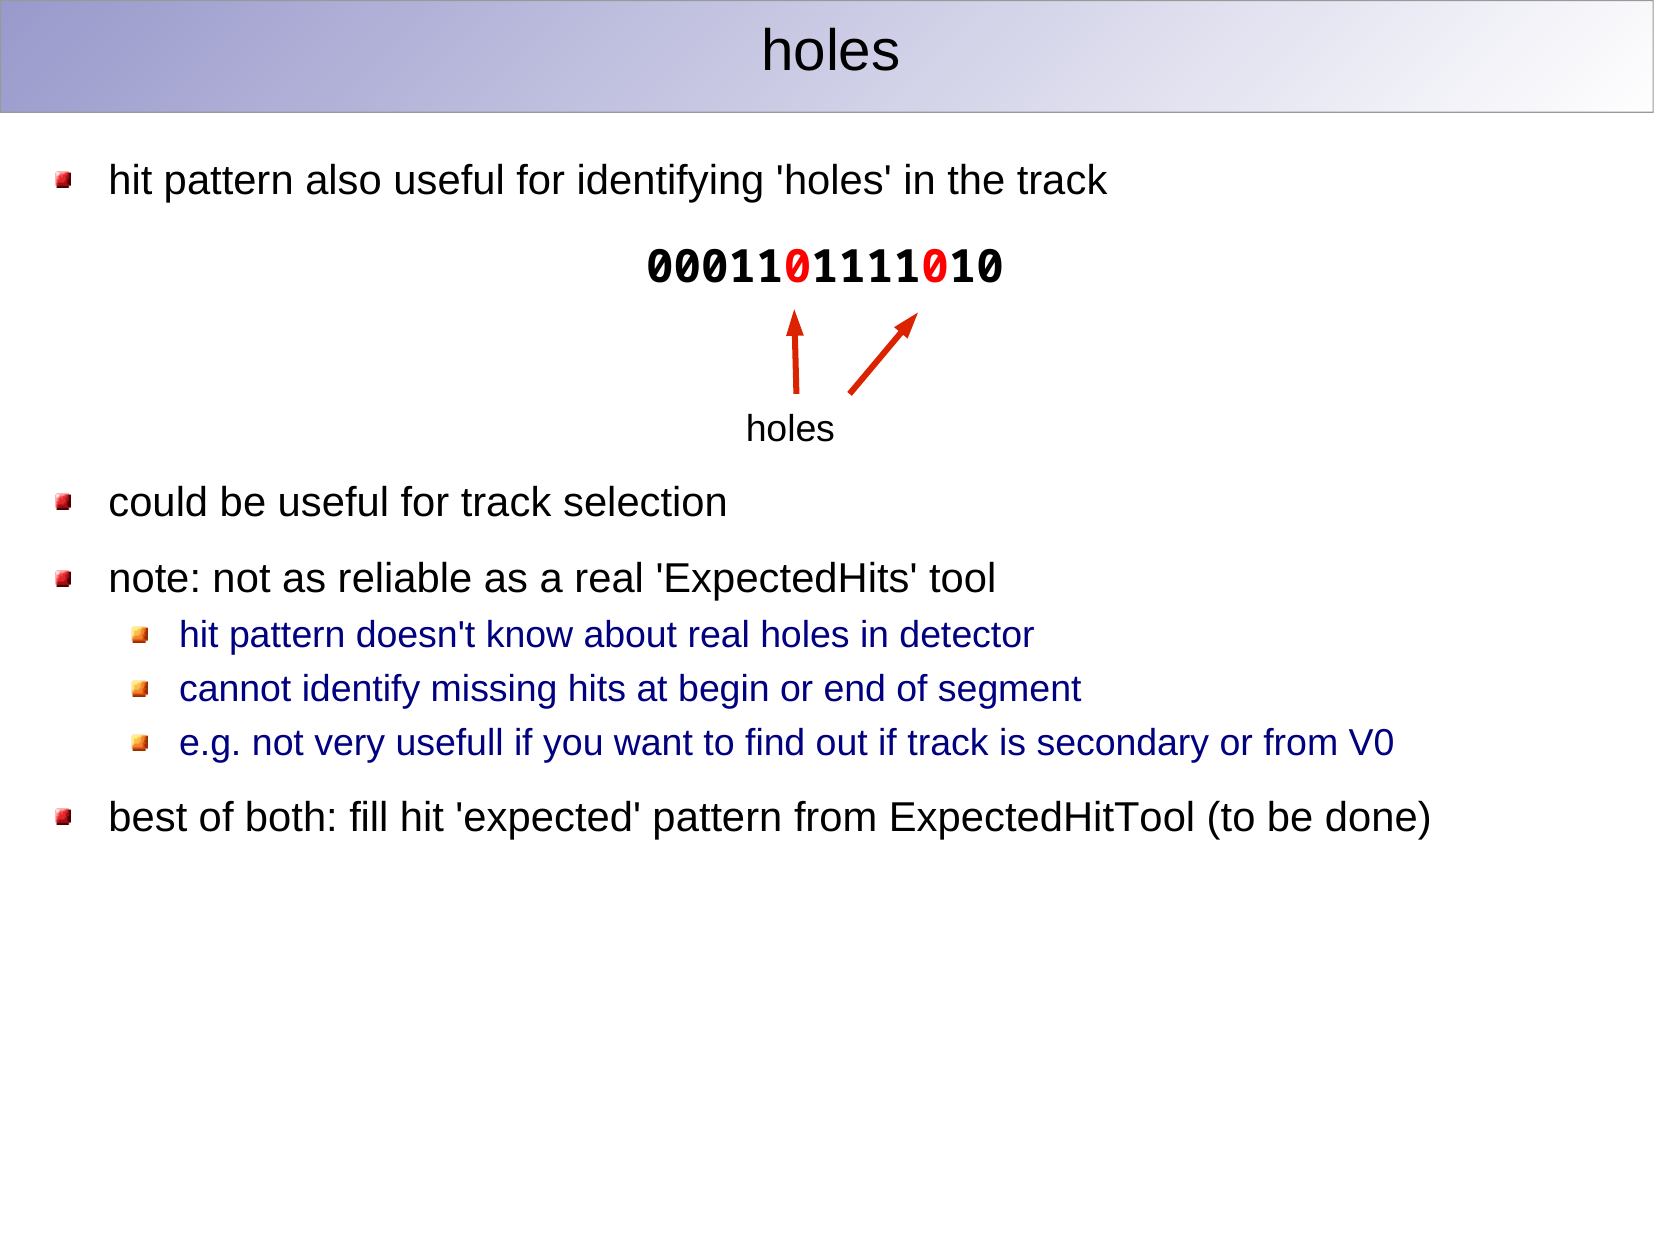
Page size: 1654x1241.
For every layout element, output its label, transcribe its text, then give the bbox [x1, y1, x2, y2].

text_box holes [716, 400, 850, 471]
title holes [86, 6, 1576, 94]
list hit pattern also useful for identifying 'holes' in the track 0001101111010 could be useful for track selection note: not as reliable as a real 'ExpectedHits' tool hit pattern doesn't know about real holes in detector cannot identify missing hits at begin or end of segment e.g. not very usefull if you want to find out if track is secondary or from V0 best of both: fill hit 'expected' pattern from ExpectedHitTool (to be done) [37, 156, 1613, 964]
